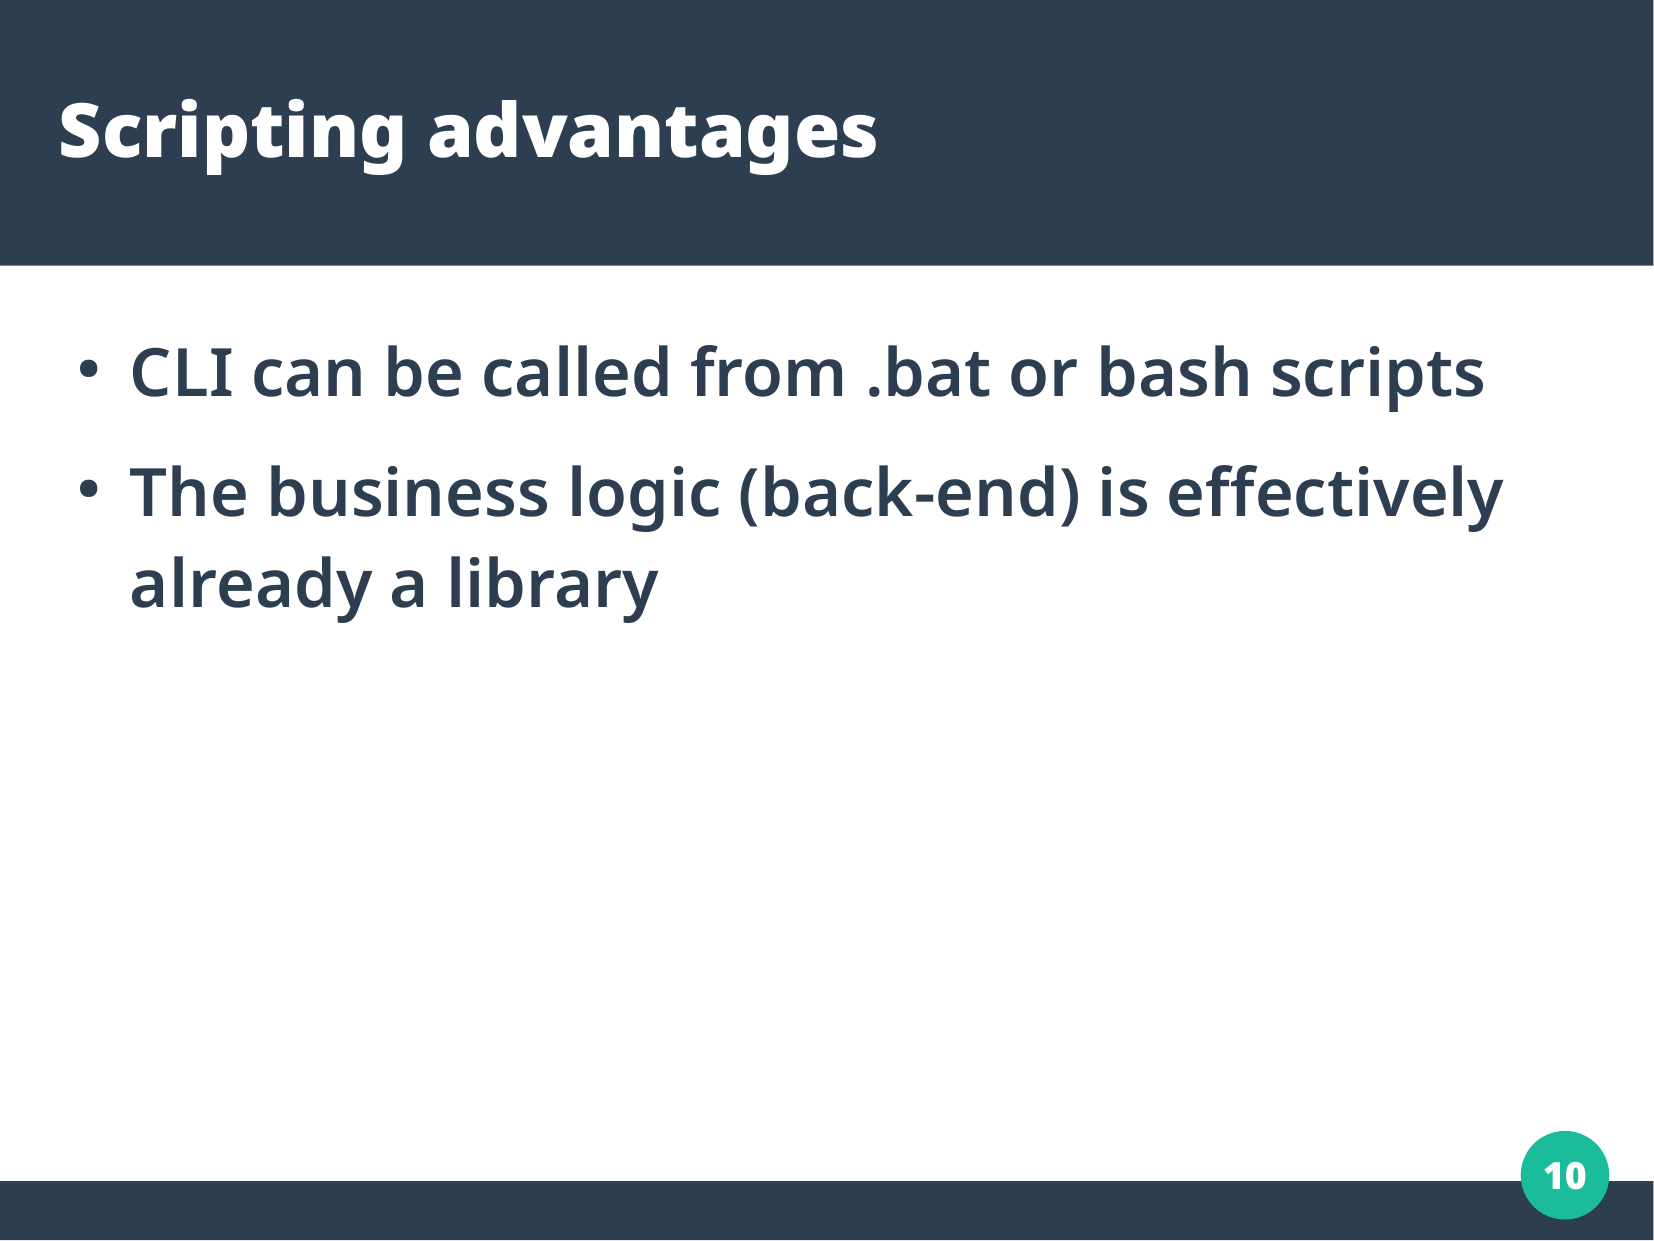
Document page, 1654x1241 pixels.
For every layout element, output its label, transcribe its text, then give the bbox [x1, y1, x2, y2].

title Scripting advantages [59, 49, 1595, 207]
list CLI can be called from .bat or bash scripts The business logic (back-end) is effectively already a library [59, 324, 1595, 1152]
